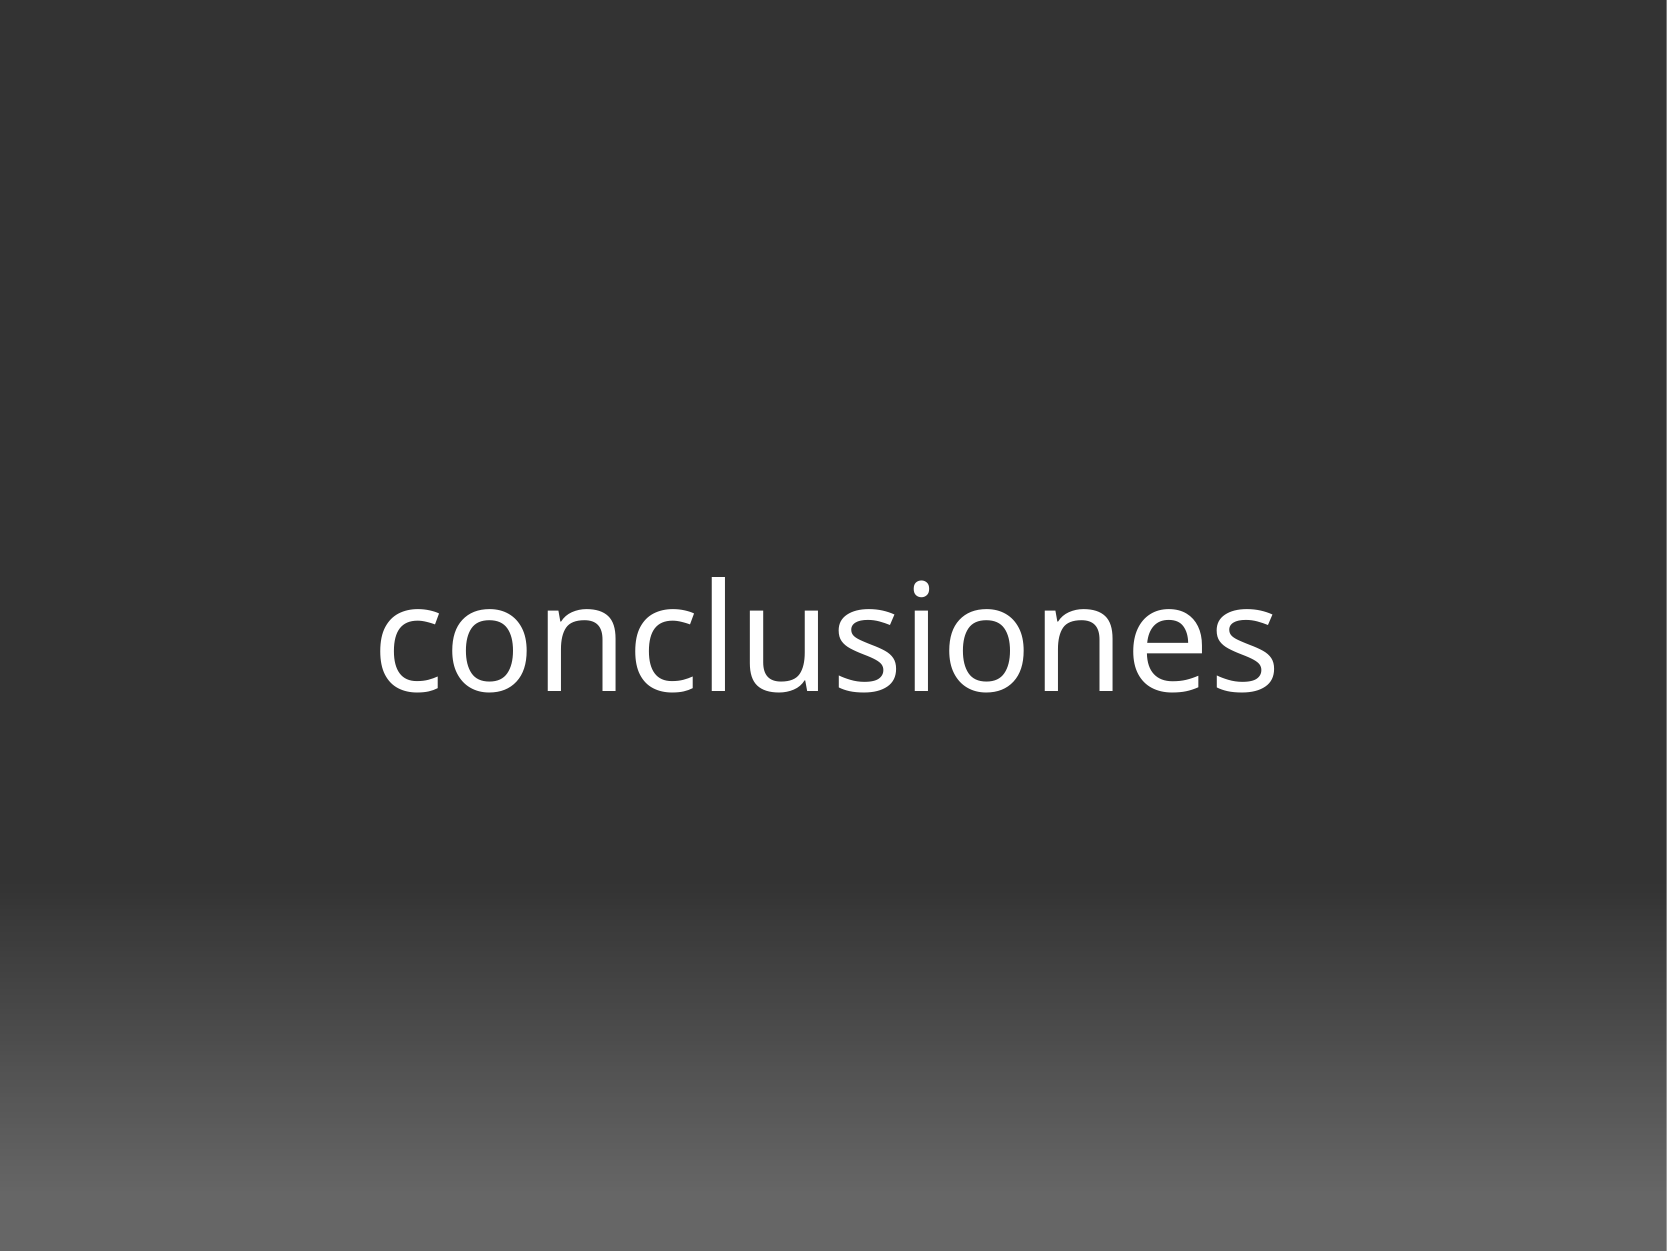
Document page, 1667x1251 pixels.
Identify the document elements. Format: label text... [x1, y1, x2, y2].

title conclusiones [118, 528, 1536, 739]
picture [0, 0, 1667, 1251]
